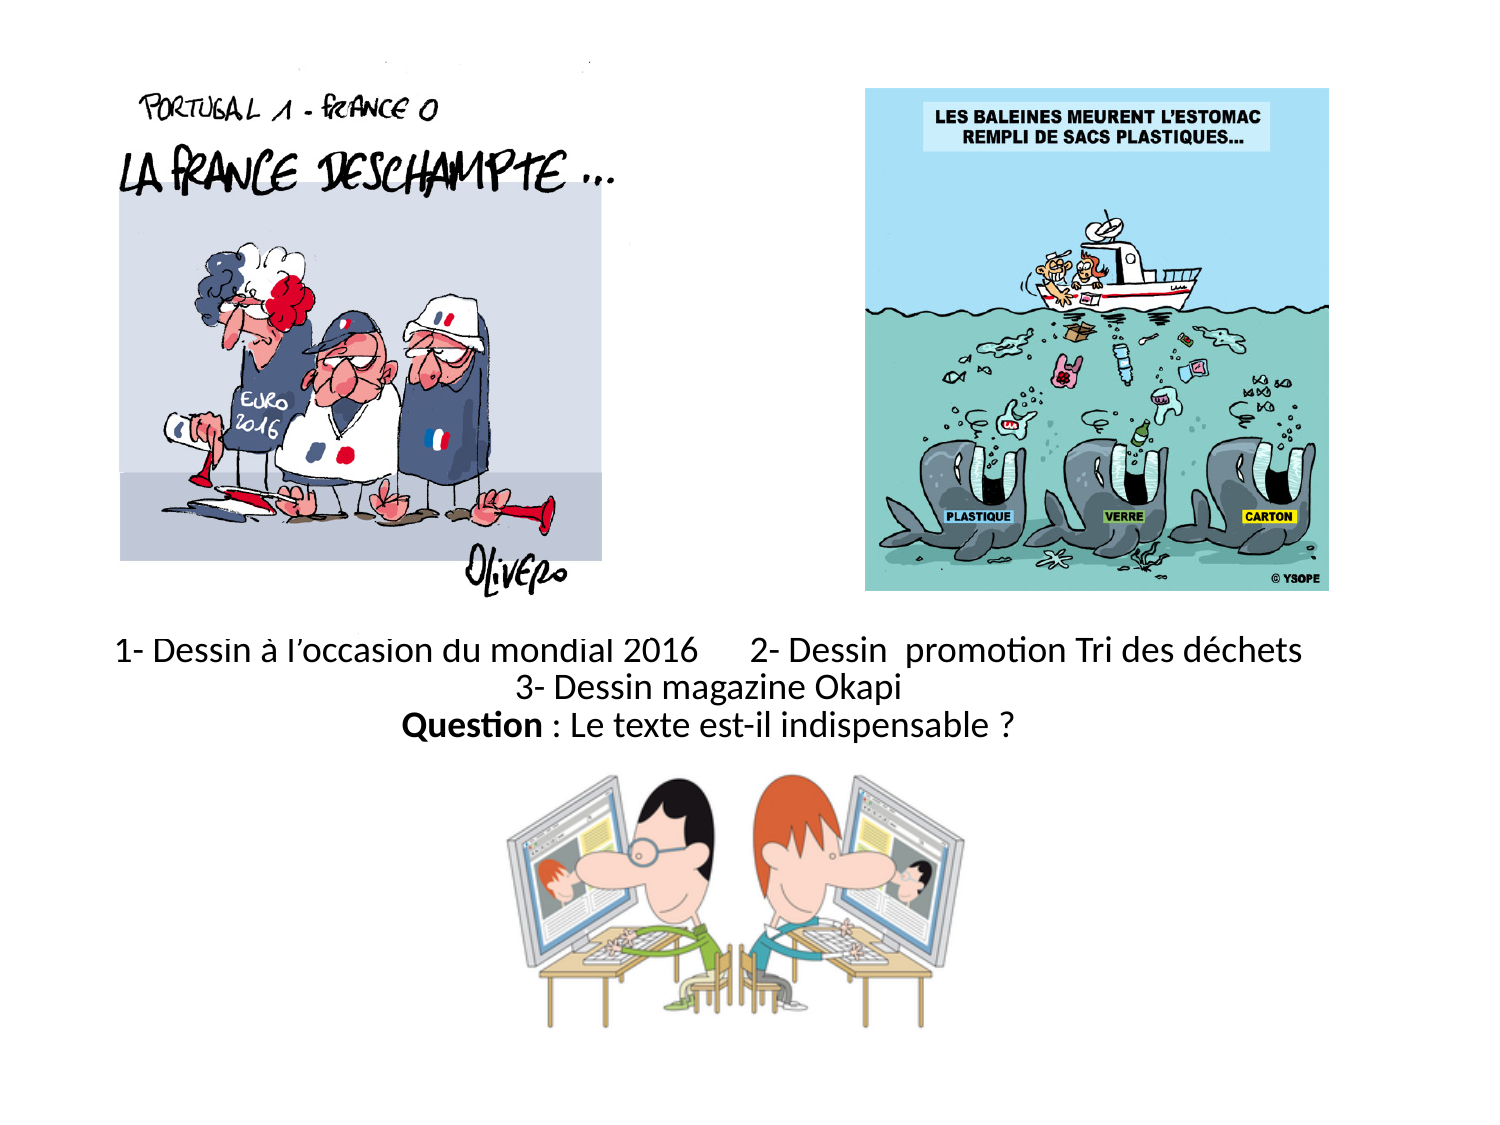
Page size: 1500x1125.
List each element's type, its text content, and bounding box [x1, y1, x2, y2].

picture [865, 88, 1329, 591]
picture [501, 769, 971, 1034]
text_box 1- Dessin à l’occasion du mondial 2016 2- Dessin promotion Tri des déchets 3- Dessin magazine Okapi Question : Le texte est-il indispensable ? [88, 626, 1329, 779]
picture [88, 58, 650, 639]
